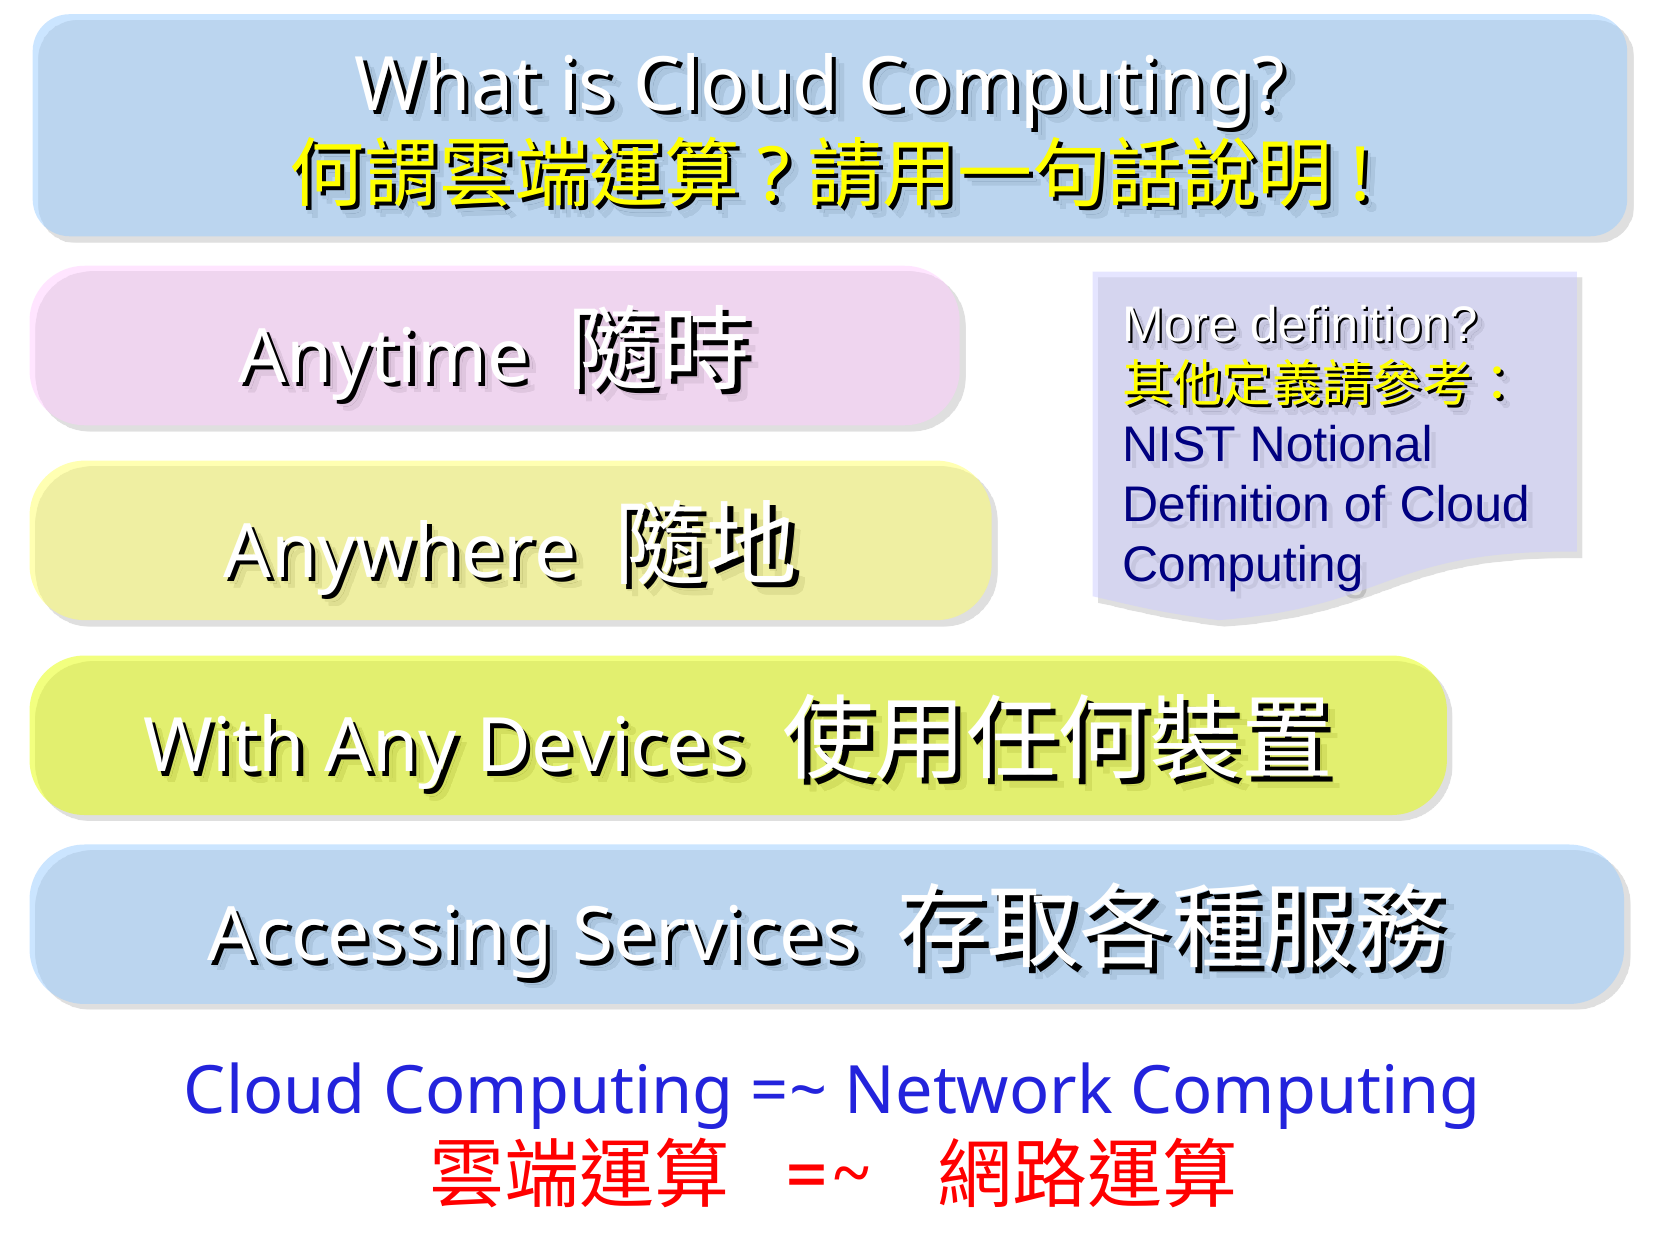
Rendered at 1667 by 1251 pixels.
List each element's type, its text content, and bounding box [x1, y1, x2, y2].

text_box Anytime 隨時 [29, 265, 960, 426]
text_box Anywhere 隨地 [29, 460, 992, 621]
text_box Accessing Services 存取各種服務 [29, 844, 1625, 1004]
text_box With Any Devices 使用任何裝置 [29, 655, 1447, 816]
text_box More definition? 其他定義請參考：NIST Notional Definition of Cloud Computing [1092, 271, 1577, 621]
text_box What is Cloud Computing? 何謂雲端運算?請用一句話說明! [32, 14, 1628, 237]
text_box Cloud Computing =~ Network Computing 雲端運算 =~ 網路運算 [0, 1039, 1667, 1225]
